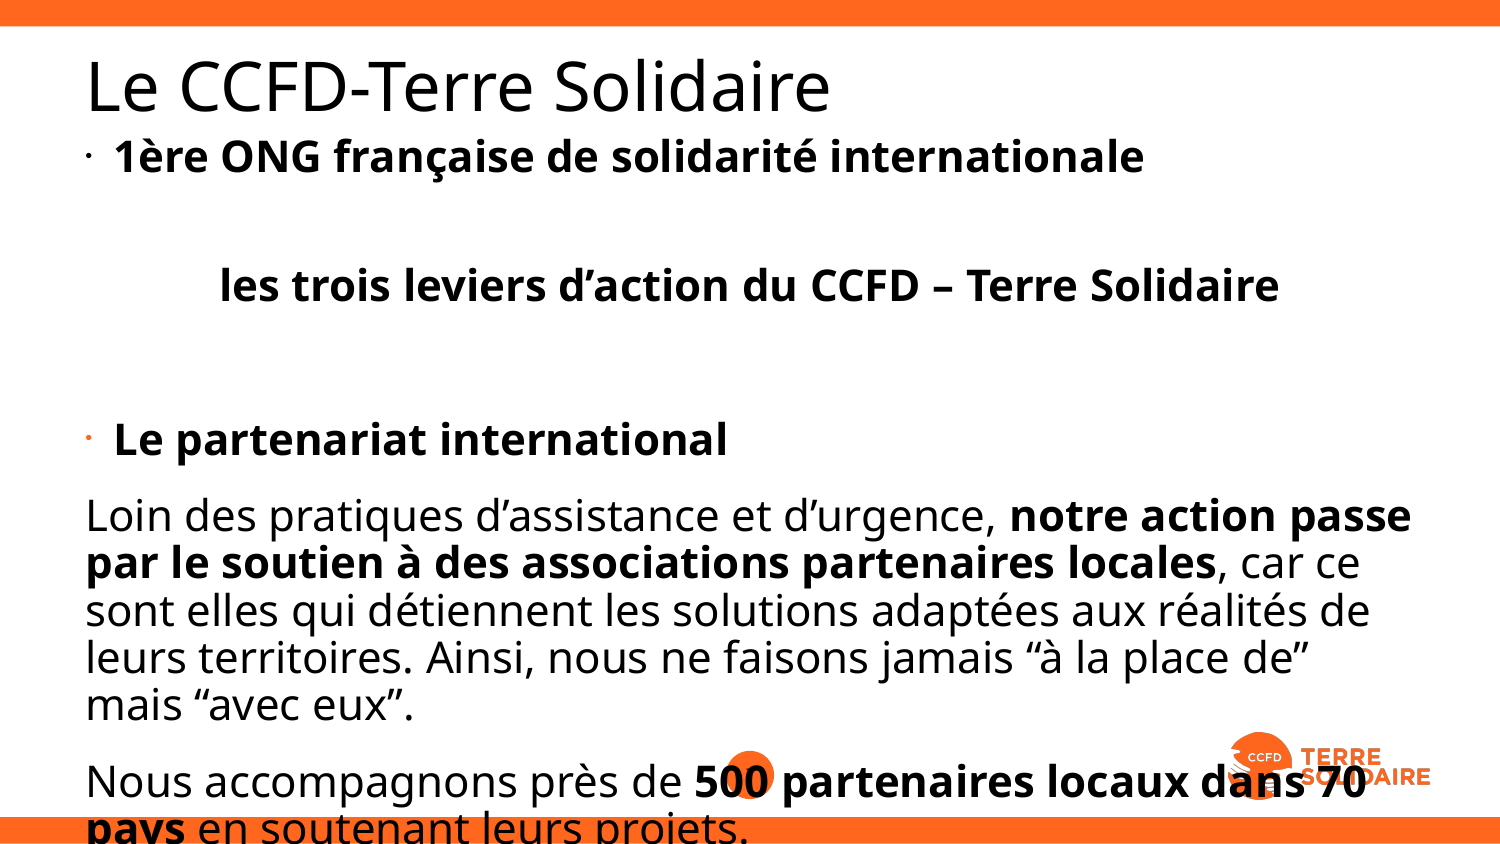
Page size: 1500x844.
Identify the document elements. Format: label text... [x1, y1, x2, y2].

picture [1228, 732, 1430, 800]
list 1ère ONG française de solidarité internationale [70, 127, 1430, 173]
list les trois leviers d’action du CCFD – Terre Solidaire Le partenariat international Loin des pratiques d’assistance et d’urgence, notre action passe par le soutien à des associations partenaires locales, car ce sont elles qui détiennent les solutions adaptées aux réalités de leurs territoires. Ainsi, nous ne faisons jamais “à la place de” mais “avec eux”. Nous accompagnons près de 500 partenaires locaux dans 70 pays en soutenant leurs projets. Le plaidoyer Notre action de plaidoyer permet de porter la voix des plus vulnérables dans les instances nationales et internationales, pour faire reconnaître leurs droits et faire évoluer la législation. La mobilisation citoyenne 7000 bénévoles agissent chaque jour en France pour organiser des ateliers dans des écoles, des débats publics, des rencontres avec des acteurs engagés, des campagnes citoyennes… afin de sensibiliser les citoyennes et citoyens à la solidarité internationale. [70, 174, 1430, 686]
title Le CCFD-Terre Solidaire [70, 44, 1430, 126]
